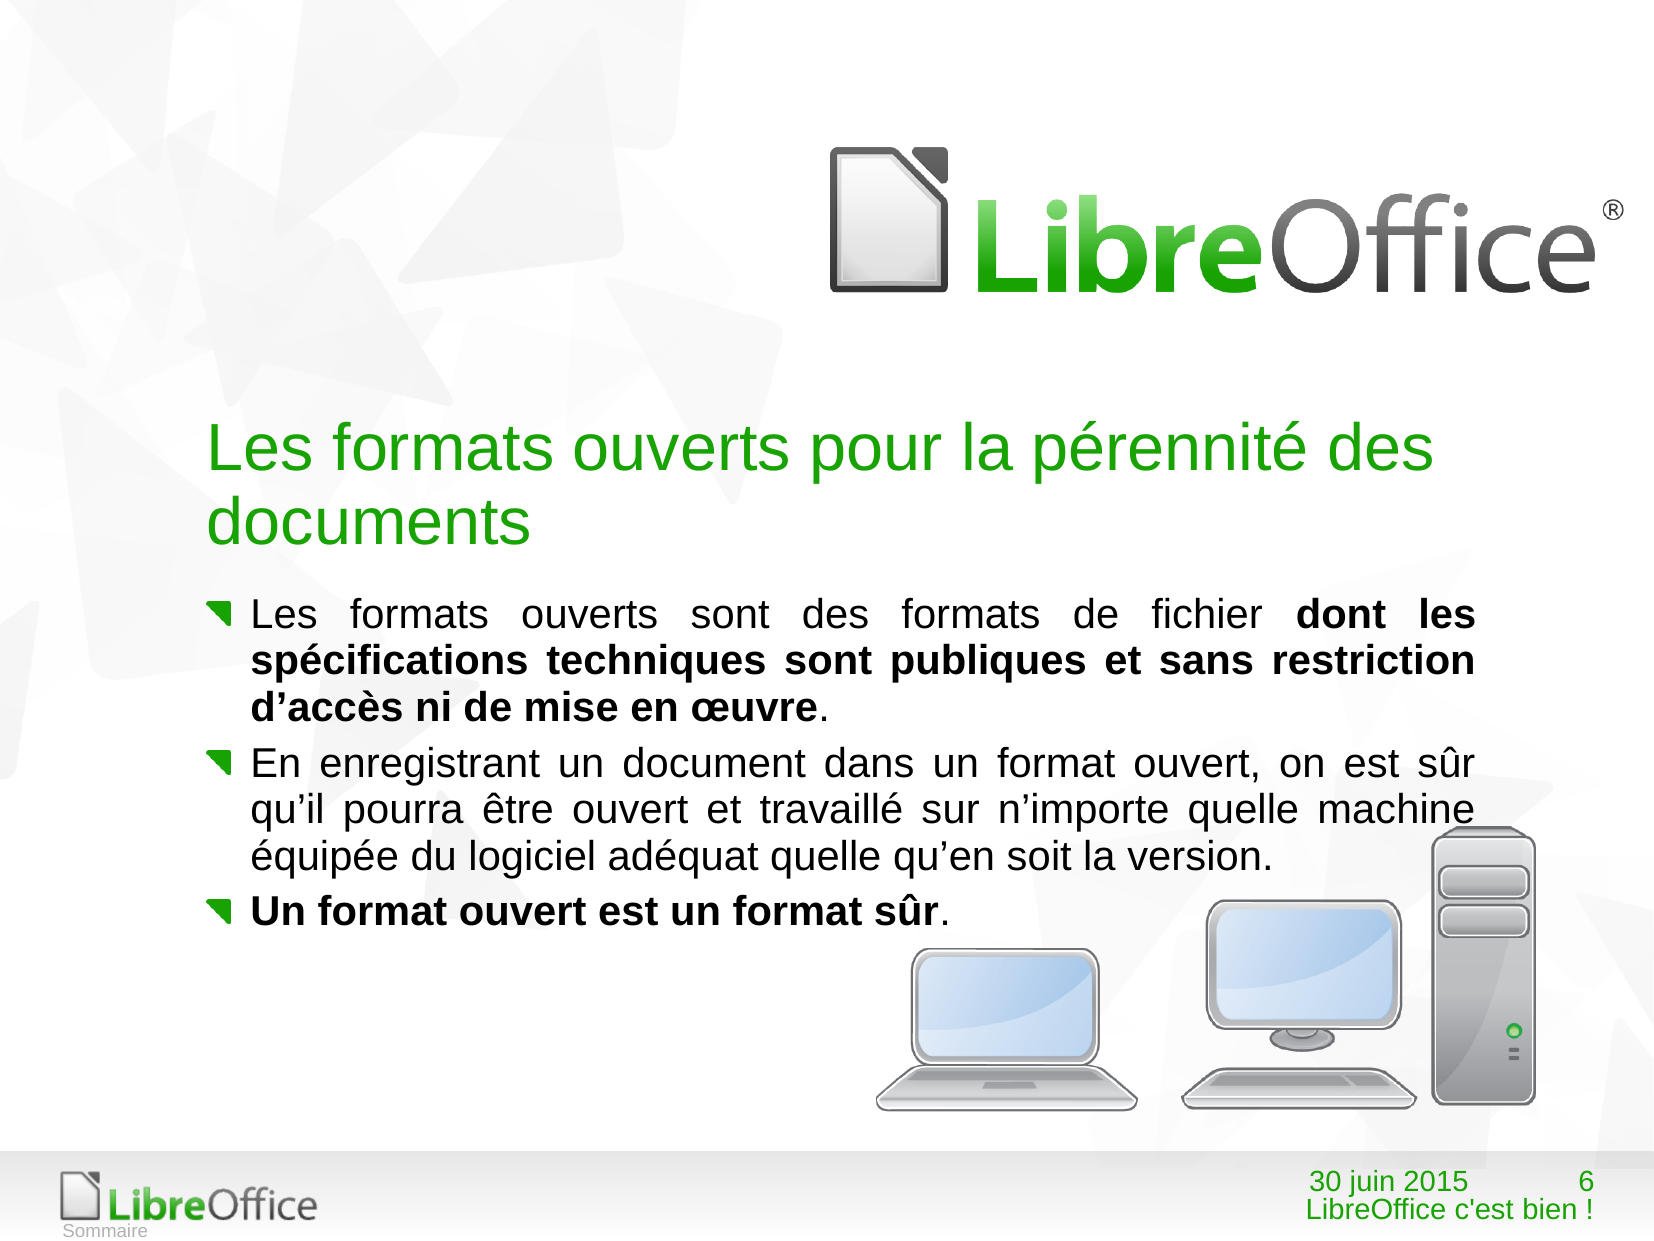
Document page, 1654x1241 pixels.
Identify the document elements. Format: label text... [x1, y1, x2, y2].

picture [864, 936, 1149, 1123]
title Les formats ouverts pour la pérennité des documents [206, 395, 1477, 573]
picture [915, 548, 1654, 1169]
picture [41, 1152, 206, 1240]
picture [0, 0, 1654, 930]
list Les formats ouverts sont des formats de fichier dont les spécifications techniques sont publiques et sans restriction d’accès ni de mise en œuvre. En enregistrant un document dans un format ouvert, on est sûr qu’il pourra être ouvert et travaillé sur n’importe quelle machine équipée du logiciel adéquat quelle qu’en soit la version. Un format ouvert est un format sûr. [206, 590, 1477, 1241]
